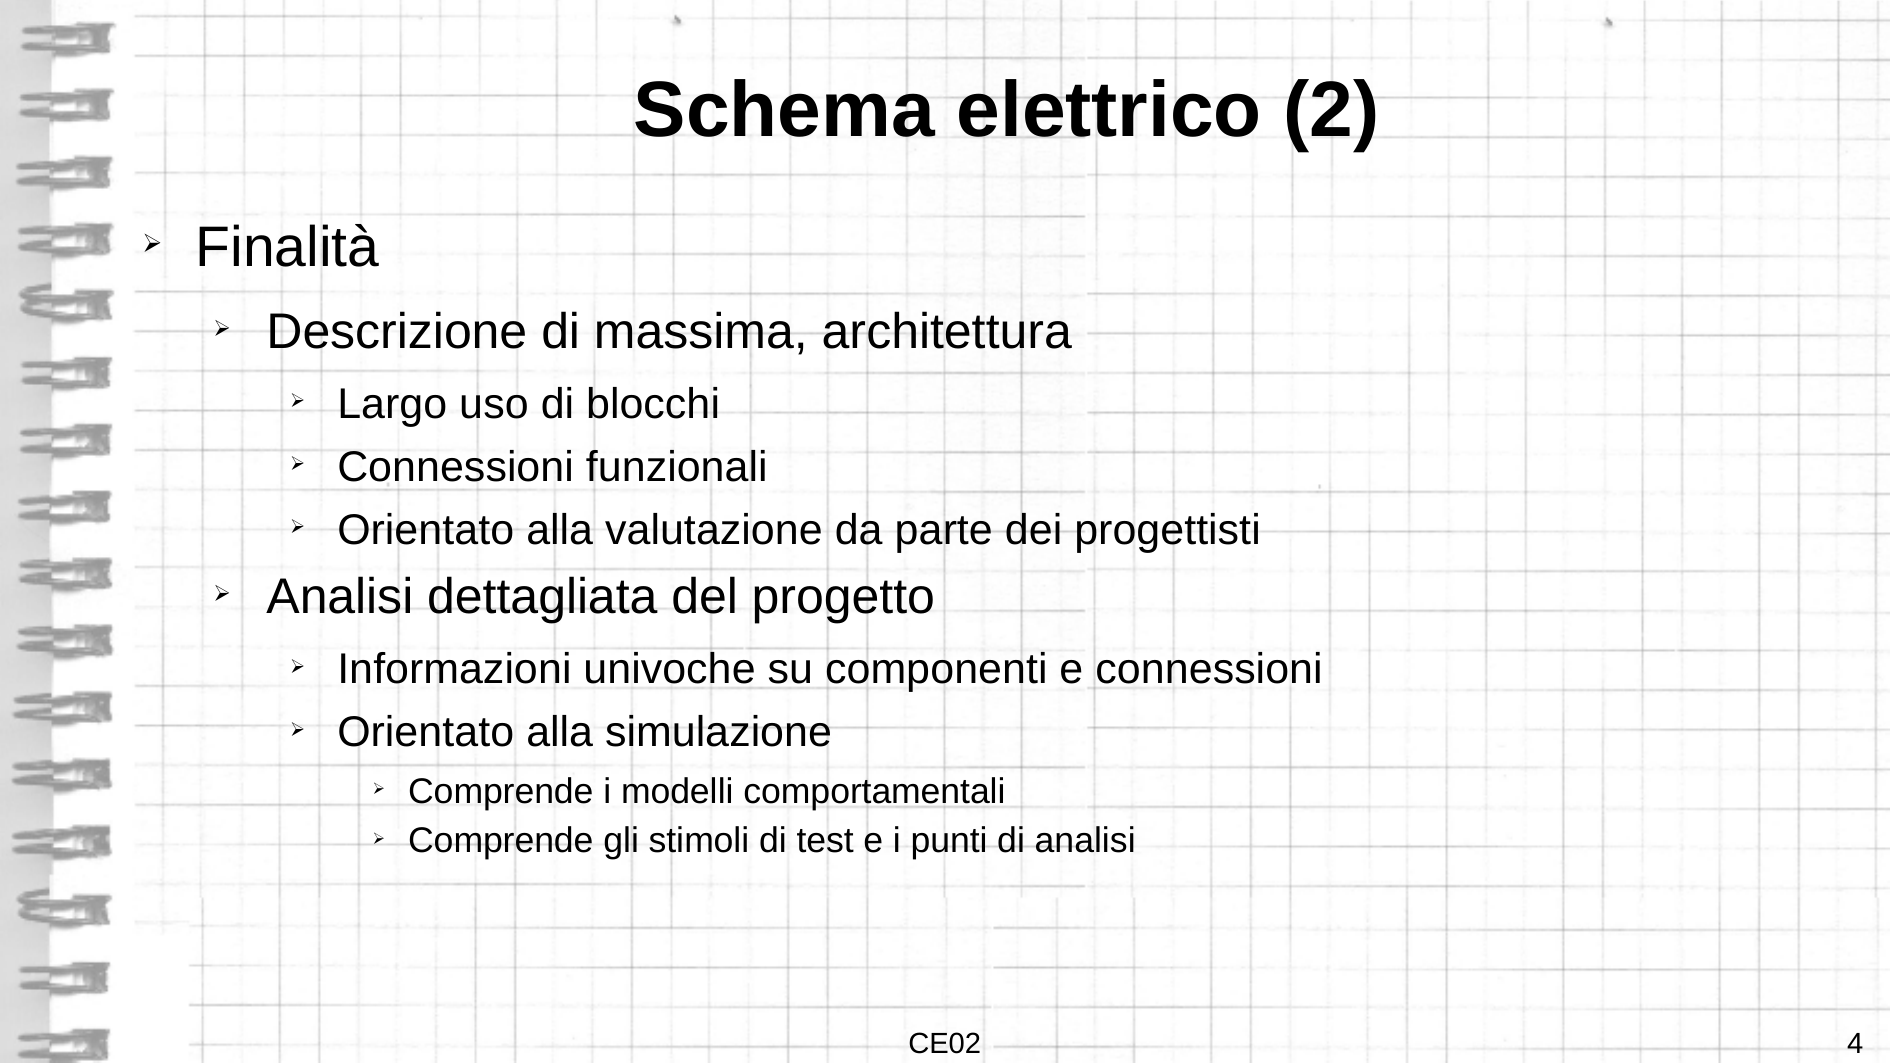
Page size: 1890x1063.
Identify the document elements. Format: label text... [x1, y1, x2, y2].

picture [0, 0, 1890, 1063]
list Finalità Descrizione di massima, architettura Largo uso di blocchi Connessioni funzionali Orientato alla valutazione da parte dei progettisti Analisi dettagliata del progetto Informazioni univoche su componenti e connessioni Orientato alla simulazione Comprende i modelli comportamentali Comprende gli stimoli di test e i punti di analisi [124, 214, 1890, 861]
title Schema elettrico (2) [124, 20, 1890, 198]
